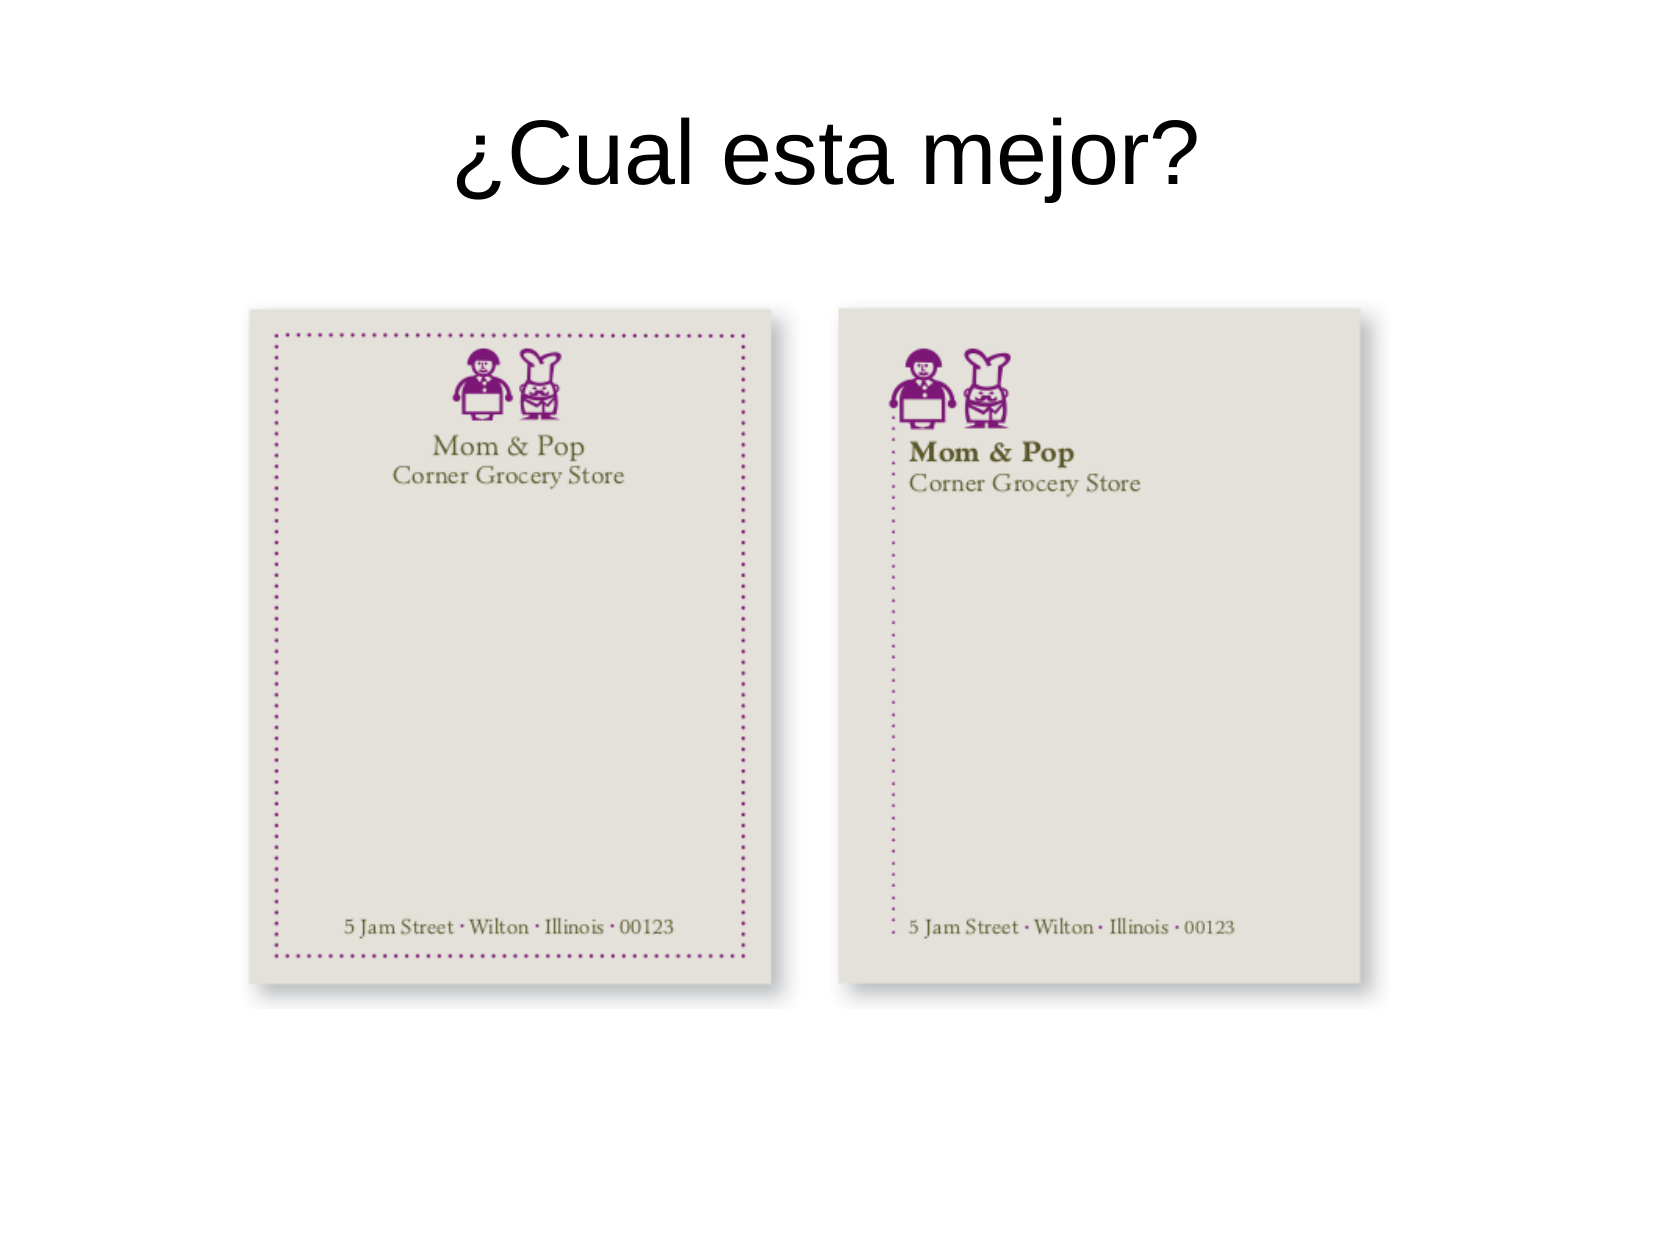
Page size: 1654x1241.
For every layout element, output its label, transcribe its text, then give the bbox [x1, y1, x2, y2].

title ¿Cual esta mejor? [82, 49, 1571, 257]
picture [227, 291, 1391, 1009]
